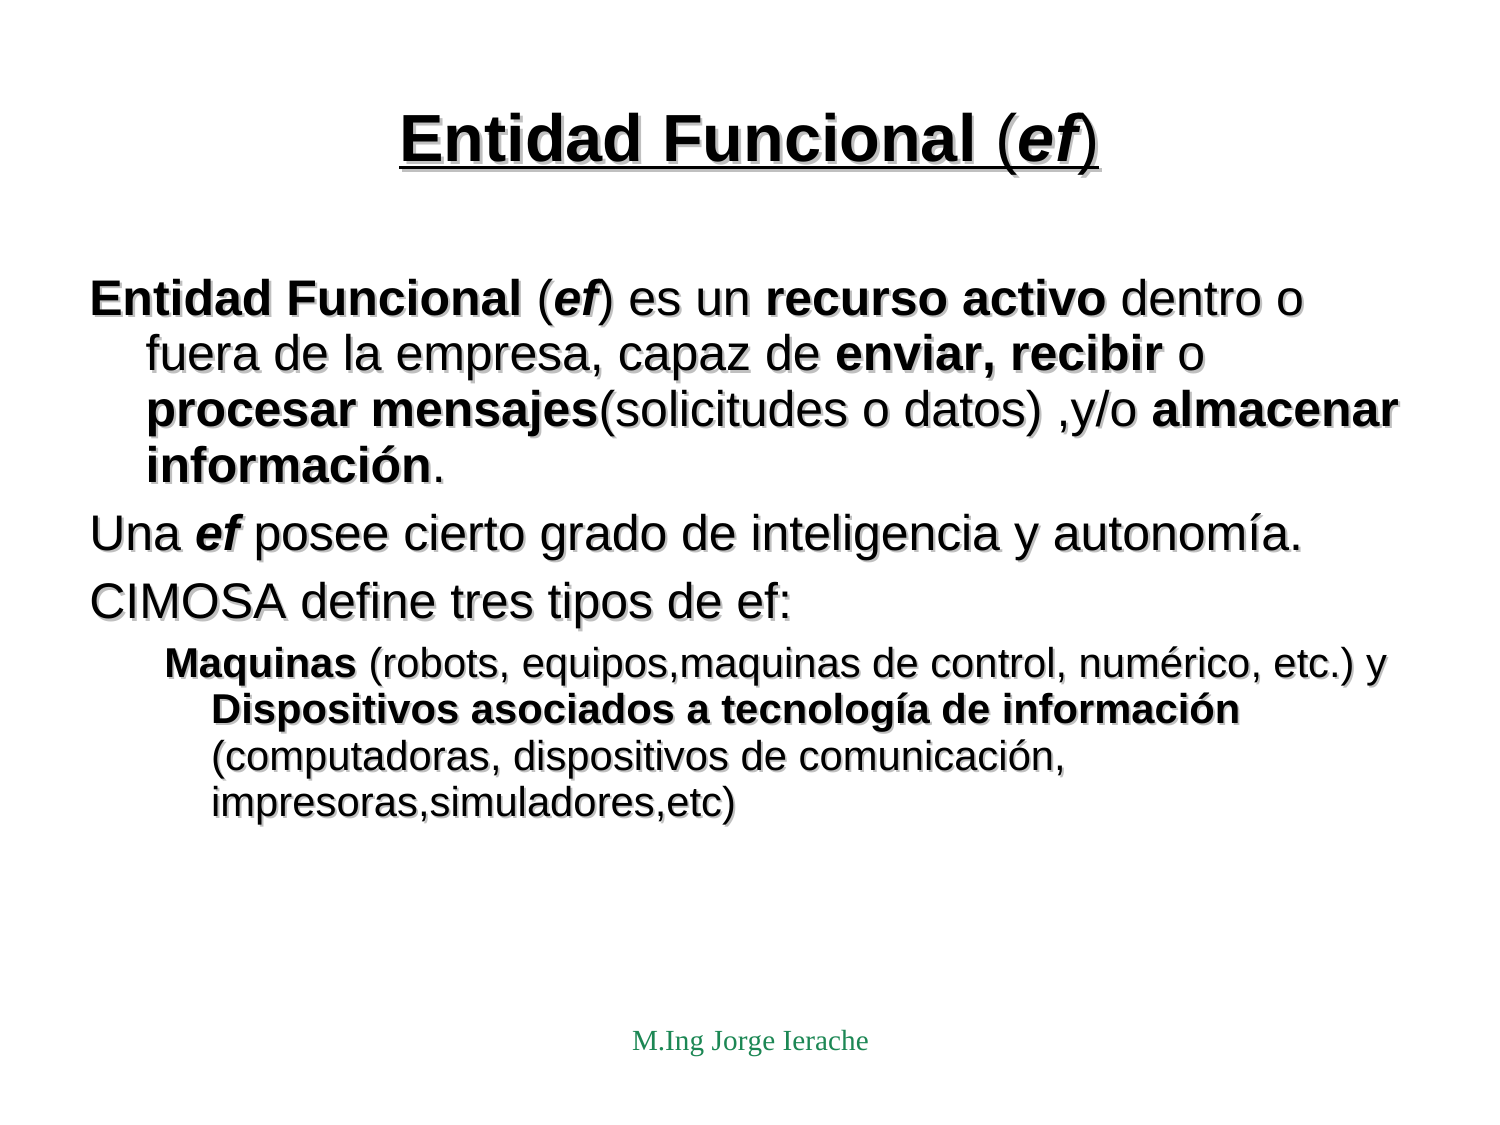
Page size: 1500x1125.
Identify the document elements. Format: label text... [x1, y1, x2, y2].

title Entidad Funcional (ef) [74, 44, 1425, 233]
list Entidad Funcional (ef) es un recurso activo dentro o fuera de la empresa, capaz de enviar, recibir o procesar mensajes(solicitudes o datos) ,y/o almacenar información. Una ef posee cierto grado de inteligencia y autonomía. CIMOSA define tres tipos de ef: Maquinas (robots, equipos,maquinas de control, numérico, etc.) y Dispositivos asociados a tecnología de información (computadoras, dispositivos de comunicación, impresoras,simuladores,etc) [74, 262, 1425, 1001]
